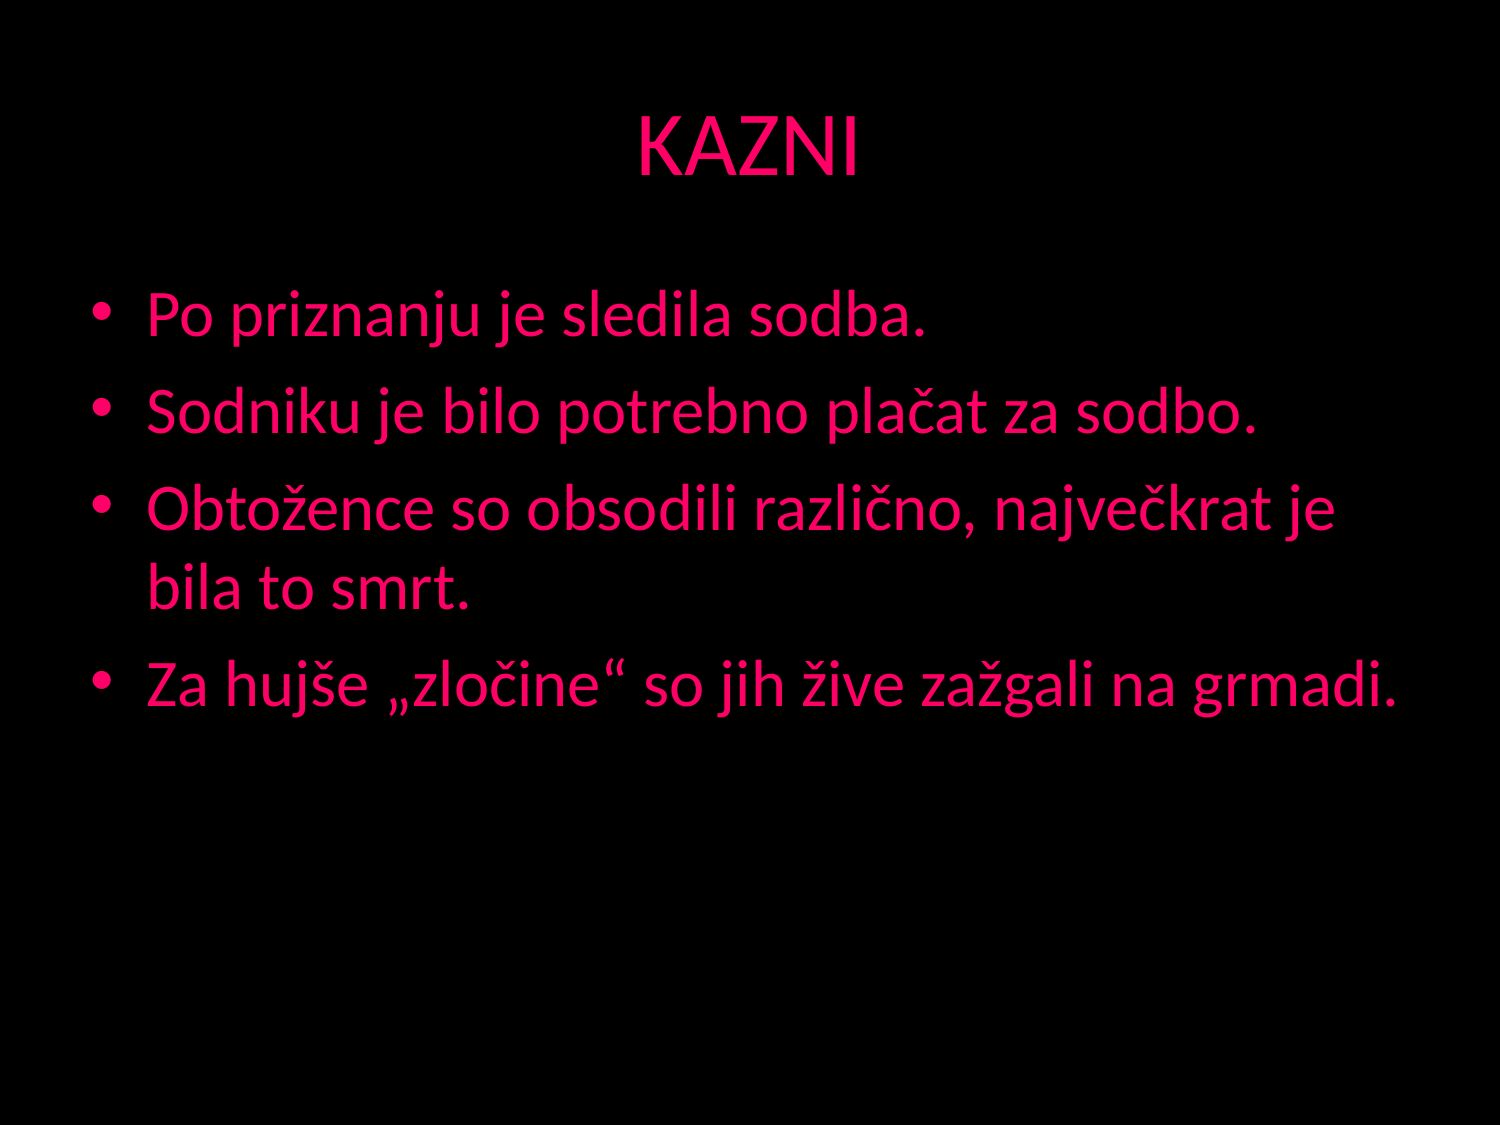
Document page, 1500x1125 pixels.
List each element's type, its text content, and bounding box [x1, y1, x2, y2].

title KAZNI [75, 45, 1425, 233]
list Po priznanju je sledila sodba. Sodniku je bilo potrebno plačat za sodbo. Obtožence so obsodili različno, največkrat je bila to smrt. Za hujše „zločine“ so jih žive zažgali na grmadi. [75, 262, 1425, 1005]
